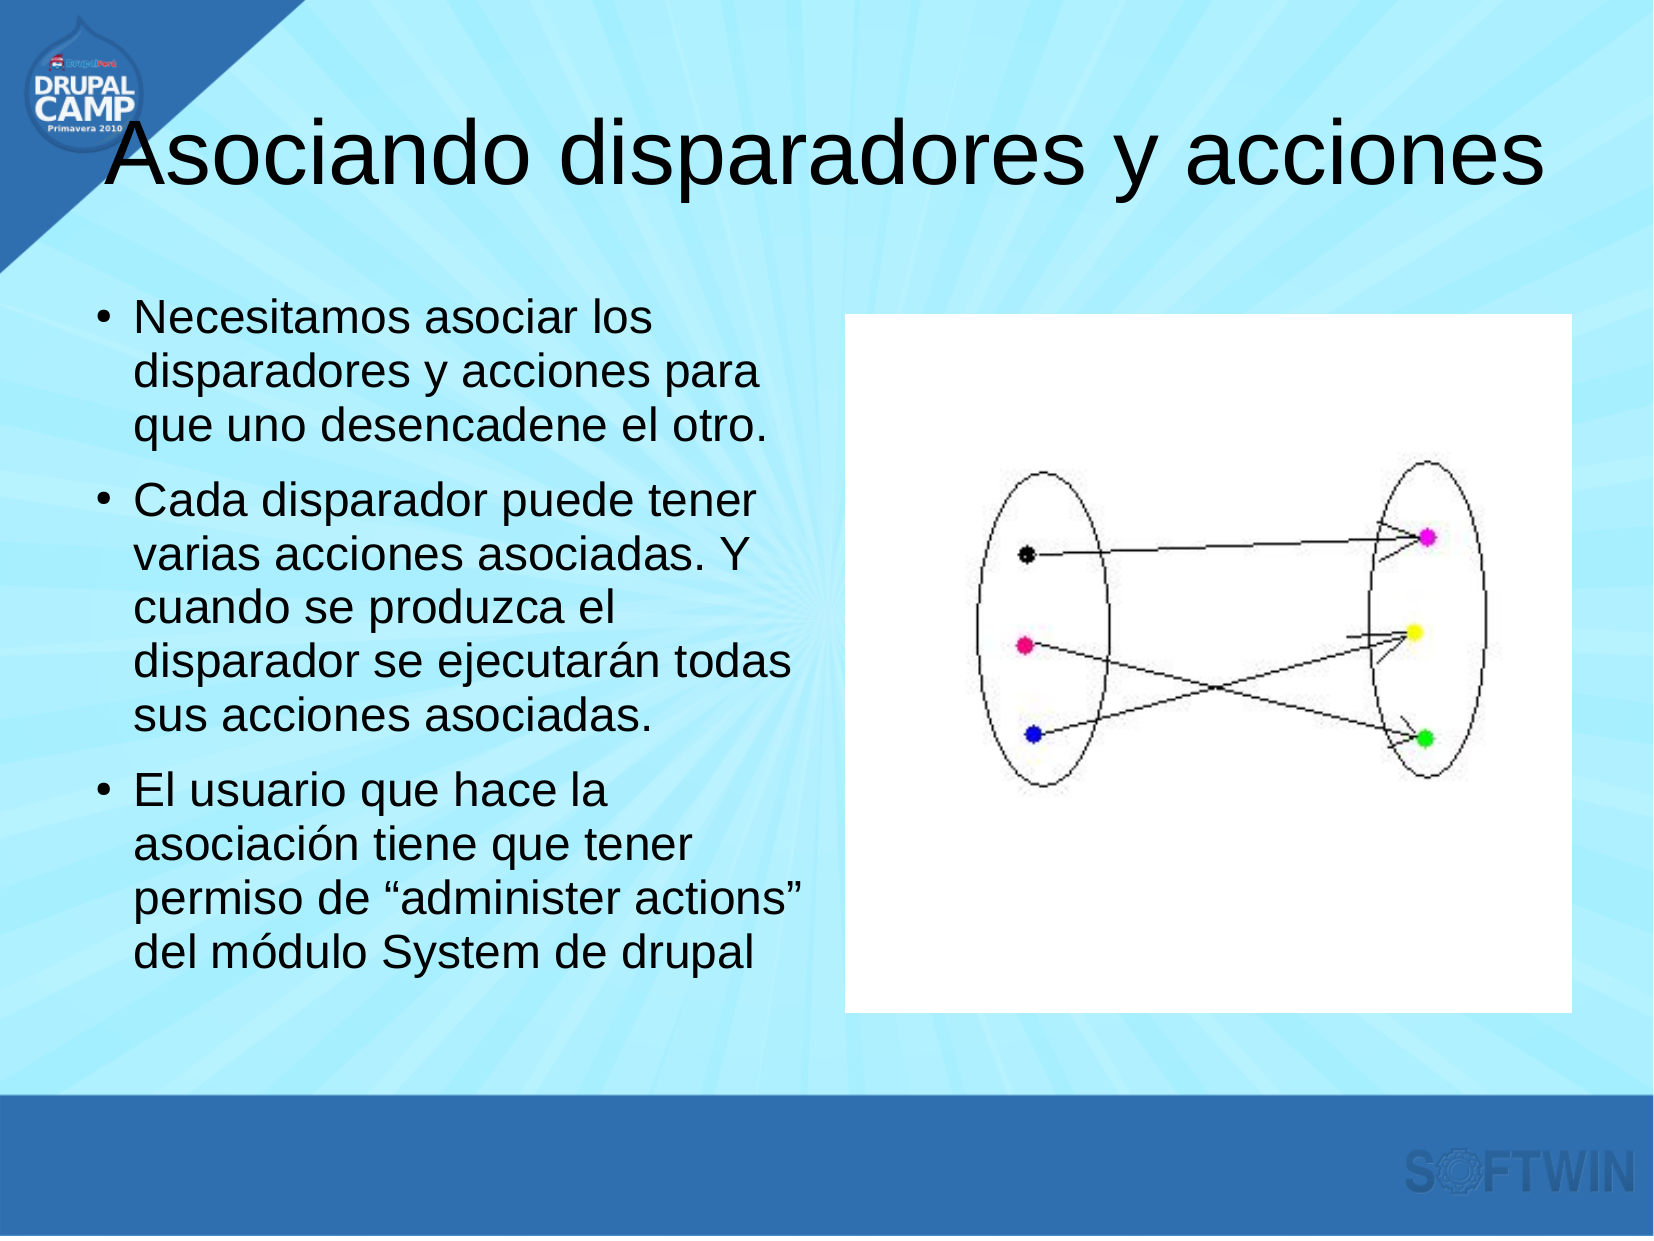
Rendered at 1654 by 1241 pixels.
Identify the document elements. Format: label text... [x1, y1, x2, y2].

picture [0, 0, 1654, 1236]
title Asociando disparadores y acciones [82, 56, 1571, 250]
list Necesitamos asociar los disparadores y acciones para que uno desencadene el otro. Cada disparador puede tener varias acciones asociadas. Y cuando se produzca el disparador se ejecutarán todas sus acciones asociadas. El usuario que hace la asociación tiene que tener permiso de “administer actions” del módulo System de drupal [82, 290, 809, 1063]
